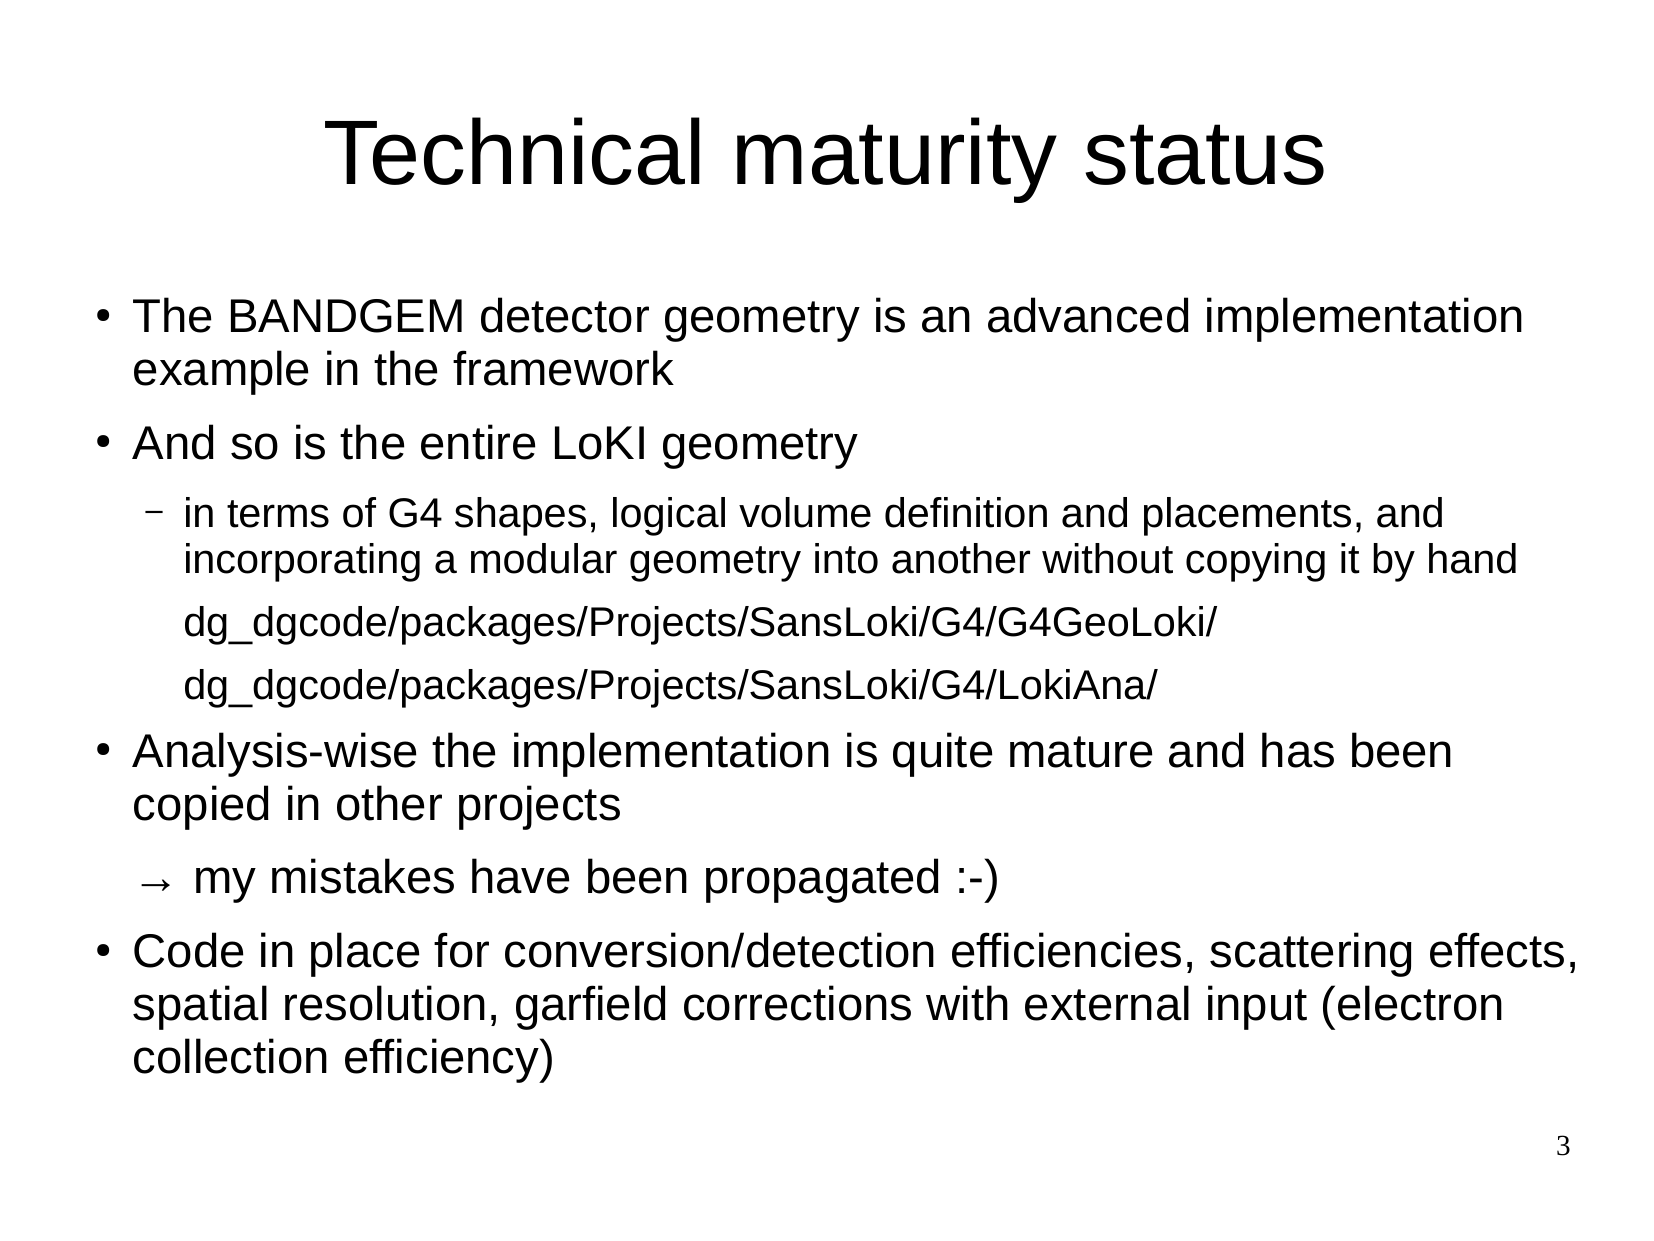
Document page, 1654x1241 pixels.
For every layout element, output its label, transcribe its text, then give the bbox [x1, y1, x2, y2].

list The BANDGEM detector geometry is an advanced implementation example in the framework And so is the entire LoKI geometry in terms of G4 shapes, logical volume definition and placements, and incorporating a modular geometry into another without copying it by hand dg_dgcode/packages/Projects/SansLoki/G4/G4GeoLoki/ dg_dgcode/packages/Projects/SansLoki/G4/LokiAna/ Analysis-wise the implementation is quite mature and has been copied in other projects → my mistakes have been propagated :-) Code in place for conversion/detection efficiencies, scattering effects, spatial resolution, garfield corrections with external input (electron collection efficiency) [82, 290, 1591, 1096]
title Technical maturity status [82, 49, 1571, 257]
